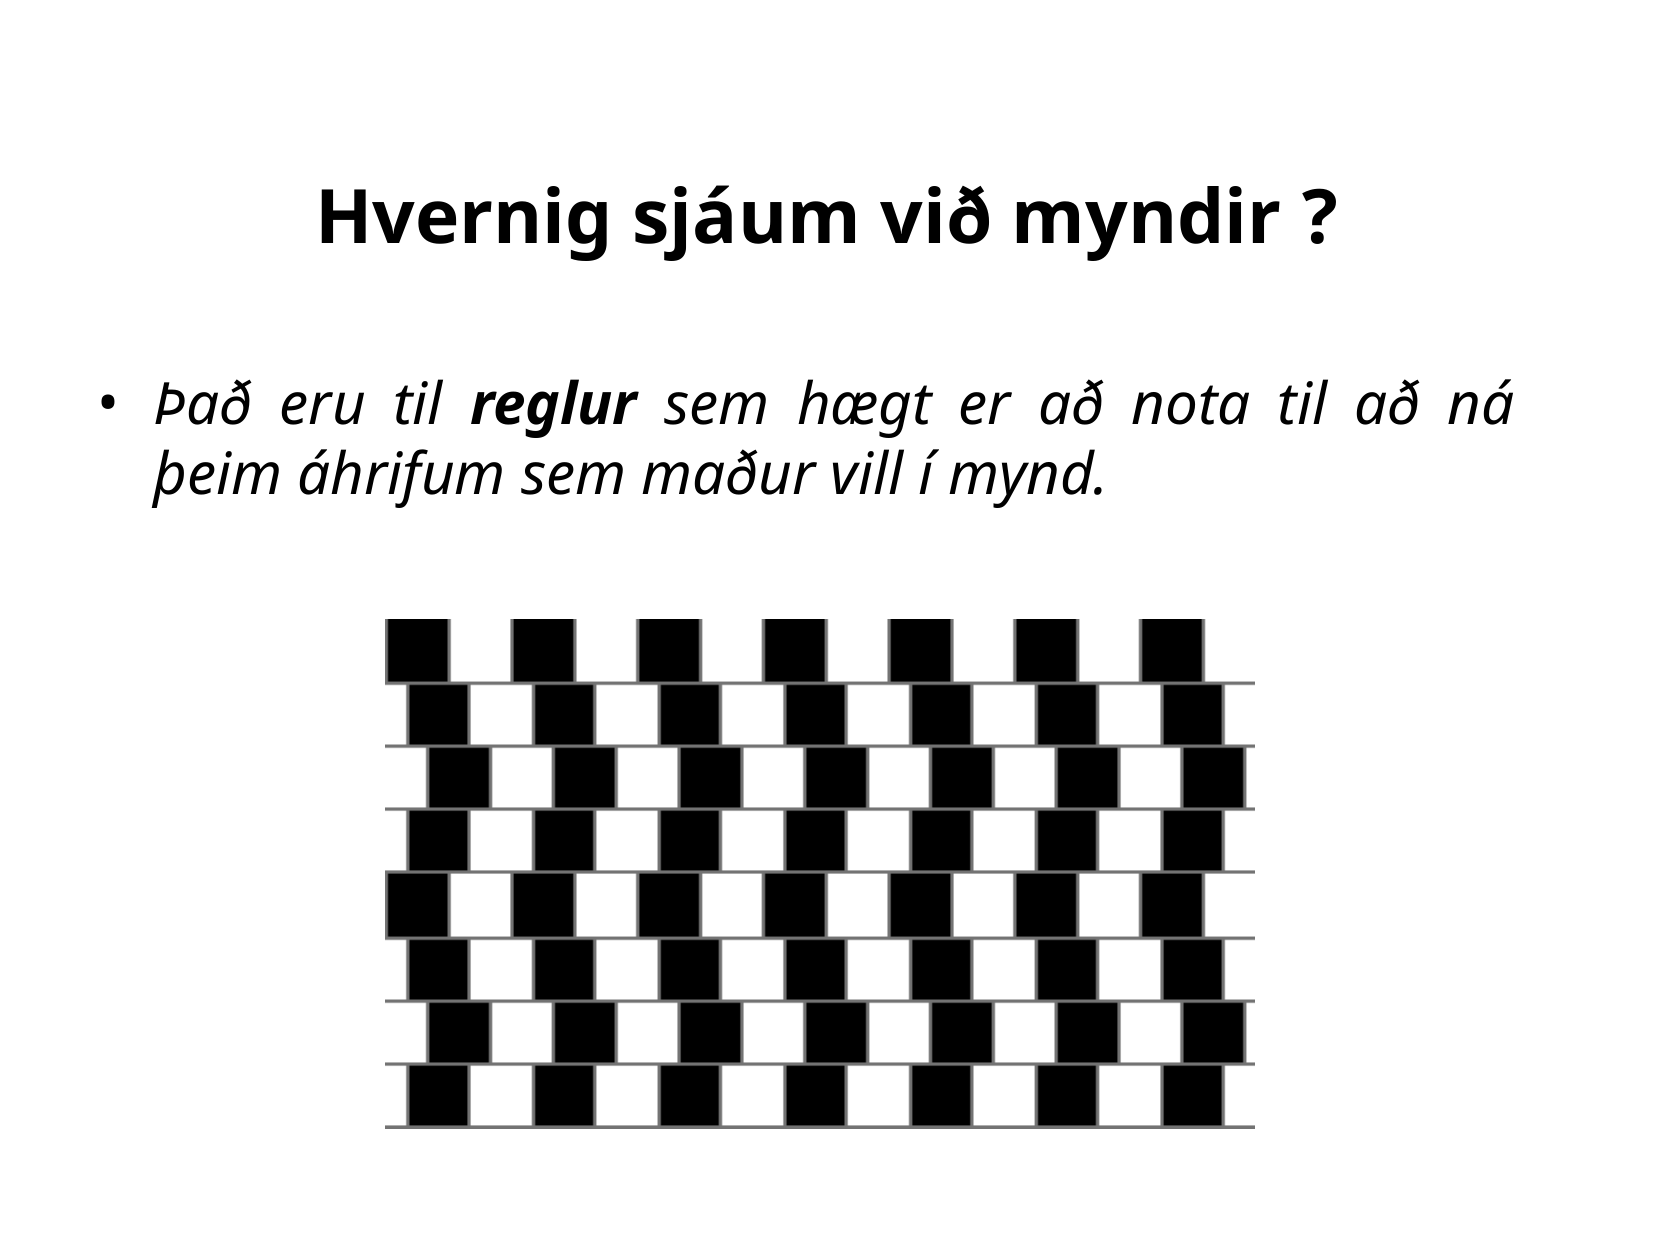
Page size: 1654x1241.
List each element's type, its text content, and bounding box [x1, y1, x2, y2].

title Hvernig sjáum við myndir ? [123, 110, 1530, 317]
list Það eru til reglur sem hægt er að nota til að ná þeim áhrifum sem maður vill í mynd. [82, 358, 1530, 1103]
picture [385, 619, 1255, 1129]
